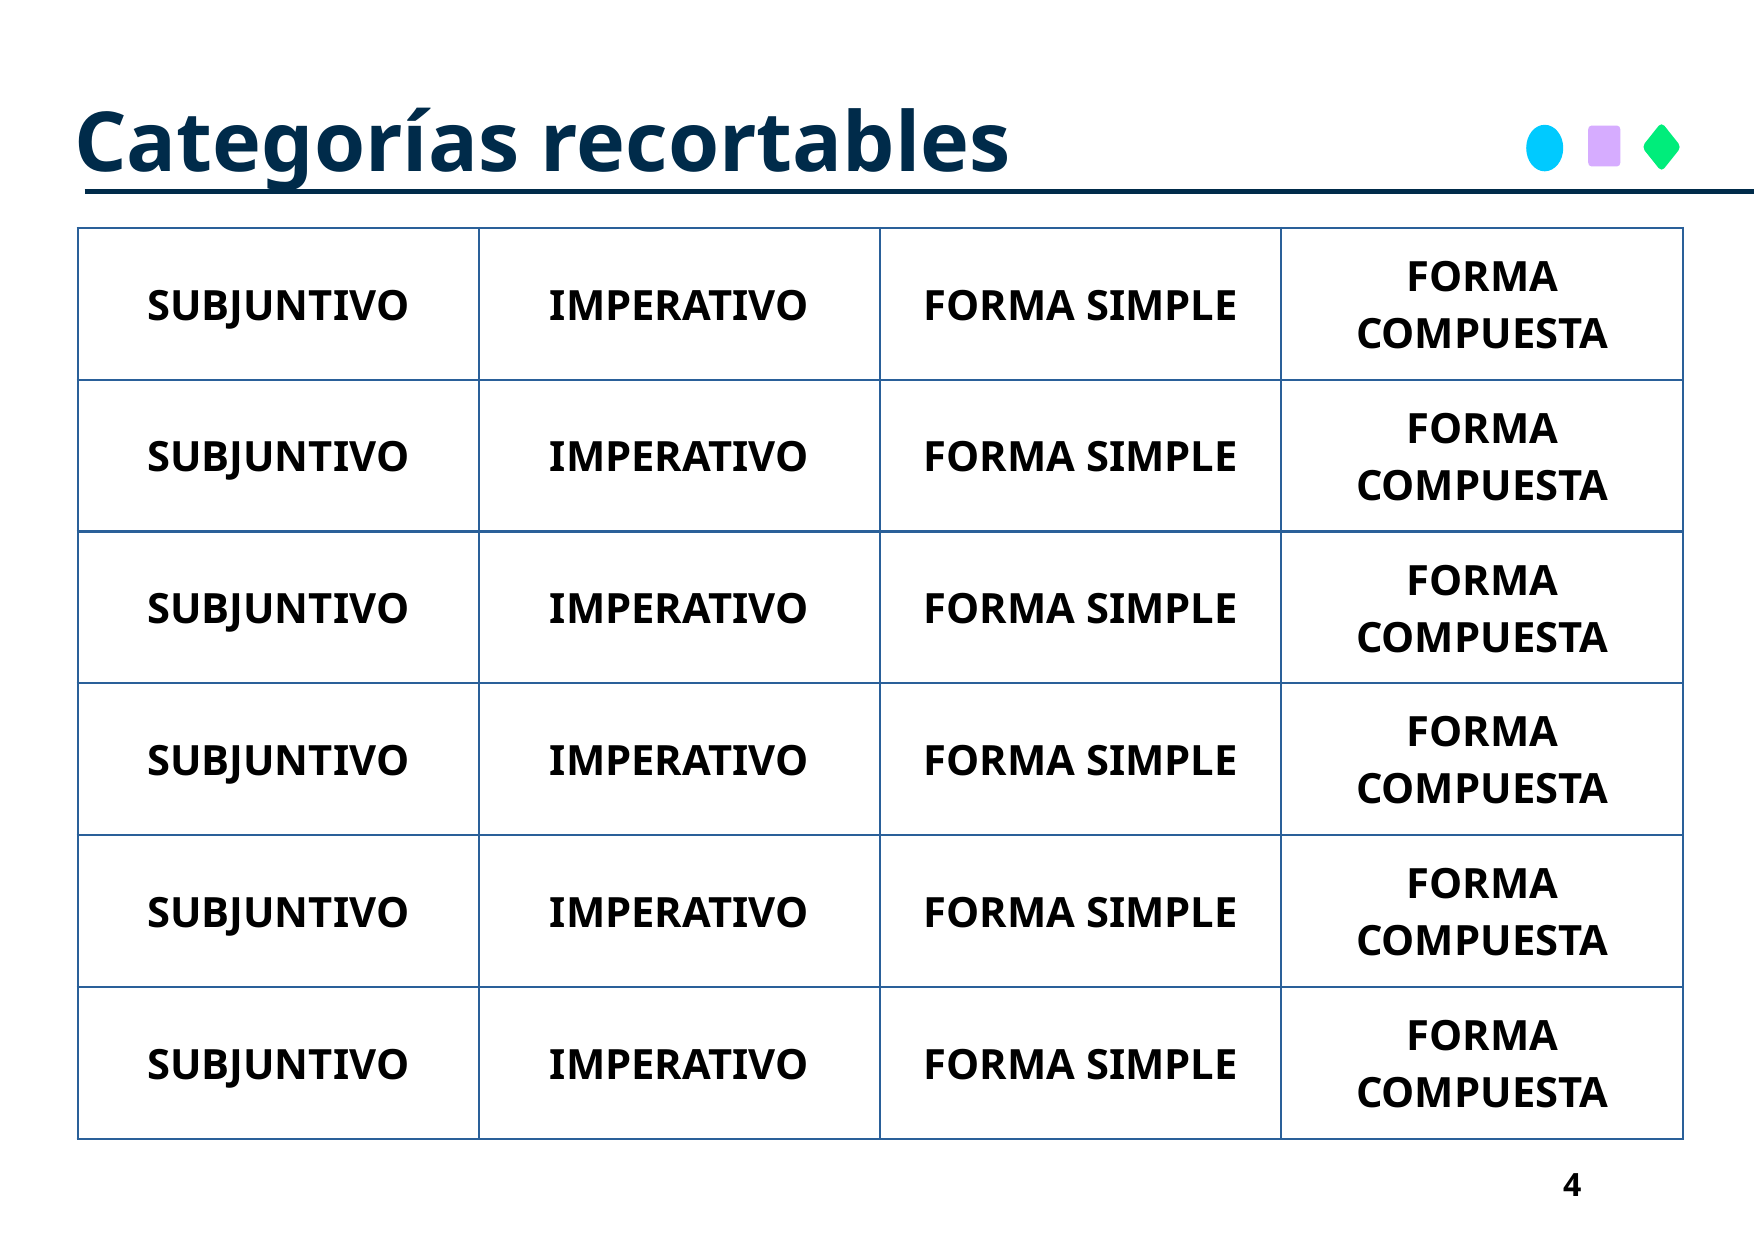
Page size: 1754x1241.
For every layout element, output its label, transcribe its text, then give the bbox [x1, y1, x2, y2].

table_cell FORMA COMPUESTA [1282, 533, 1682, 682]
table_cell FORMA SIMPLE [881, 684, 1280, 834]
table_cell FORMA COMPUESTA [1282, 988, 1682, 1138]
table_cell IMPERATIVO [480, 381, 879, 530]
table_cell SUBJUNTIVO [79, 381, 478, 530]
table_cell SUBJUNTIVO [79, 988, 478, 1138]
table_cell FORMA COMPUESTA [1282, 381, 1682, 530]
table_cell FORMA COMPUESTA [1282, 836, 1682, 986]
table_header SUBJUNTIVO [79, 229, 478, 379]
table_cell IMPERATIVO [480, 684, 879, 834]
table_cell IMPERATIVO [480, 836, 879, 986]
table_cell FORMA SIMPLE [881, 533, 1280, 682]
title Categorías recortables [74, 32, 1404, 196]
table_header FORMA SIMPLE [881, 229, 1280, 379]
table_cell SUBJUNTIVO [79, 533, 478, 682]
table_cell FORMA SIMPLE [881, 836, 1280, 986]
table_cell FORMA SIMPLE [881, 988, 1280, 1138]
table_cell FORMA SIMPLE [881, 381, 1280, 530]
table_cell IMPERATIVO [480, 533, 879, 682]
table_header IMPERATIVO [480, 229, 879, 379]
table_cell FORMA COMPUESTA [1282, 684, 1682, 834]
table_cell IMPERATIVO [480, 988, 879, 1138]
table_cell SUBJUNTIVO [79, 836, 478, 986]
table_cell SUBJUNTIVO [79, 684, 478, 834]
table_header FORMA COMPUESTA [1282, 229, 1682, 379]
